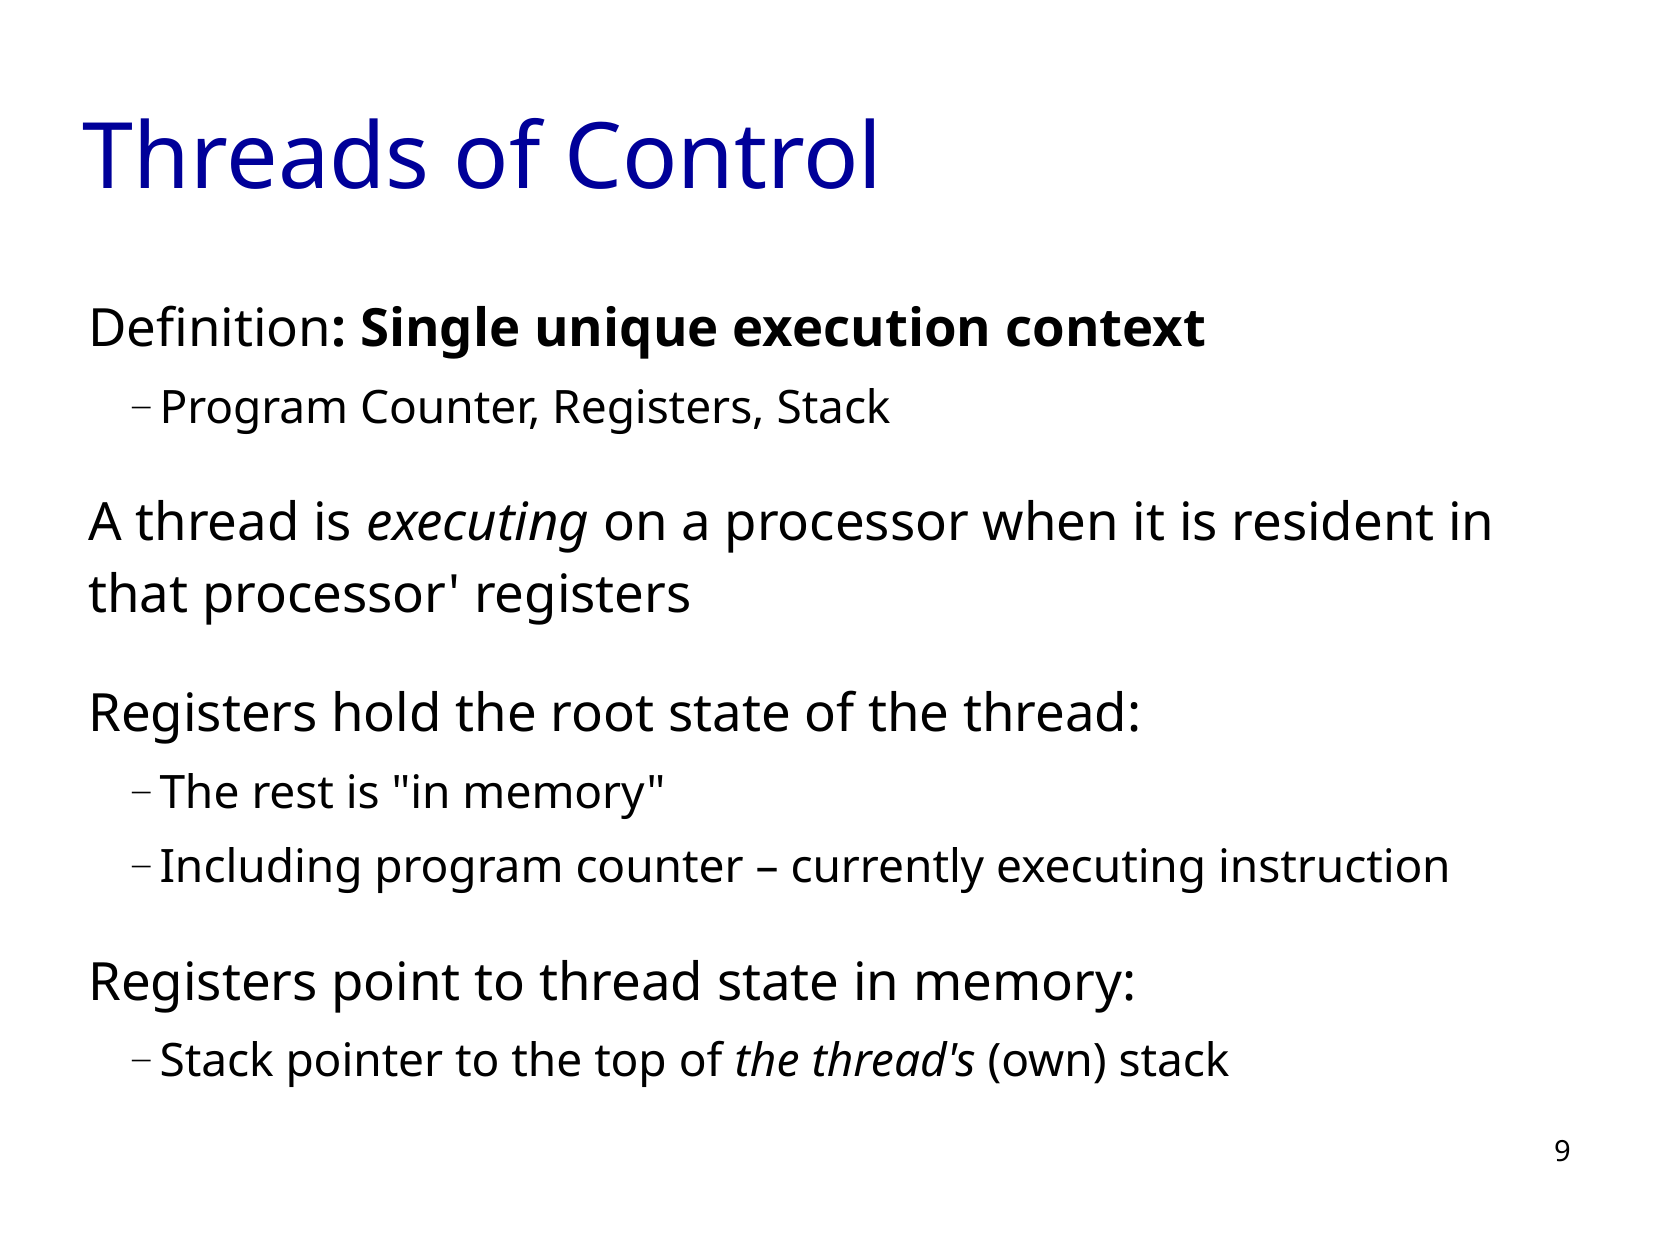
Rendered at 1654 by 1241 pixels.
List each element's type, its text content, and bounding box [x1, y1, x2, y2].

list Definition: Single unique execution context Program Counter, Registers, Stack A thread is executing on a processor when it is resident in that processor' registers Registers hold the root state of the thread: The rest is "in memory" Including program counter – currently executing instruction Registers point to thread state in memory: Stack pointer to the top of the thread's (own) stack [60, 290, 1571, 1096]
title Threads of Control [82, 49, 1571, 257]
